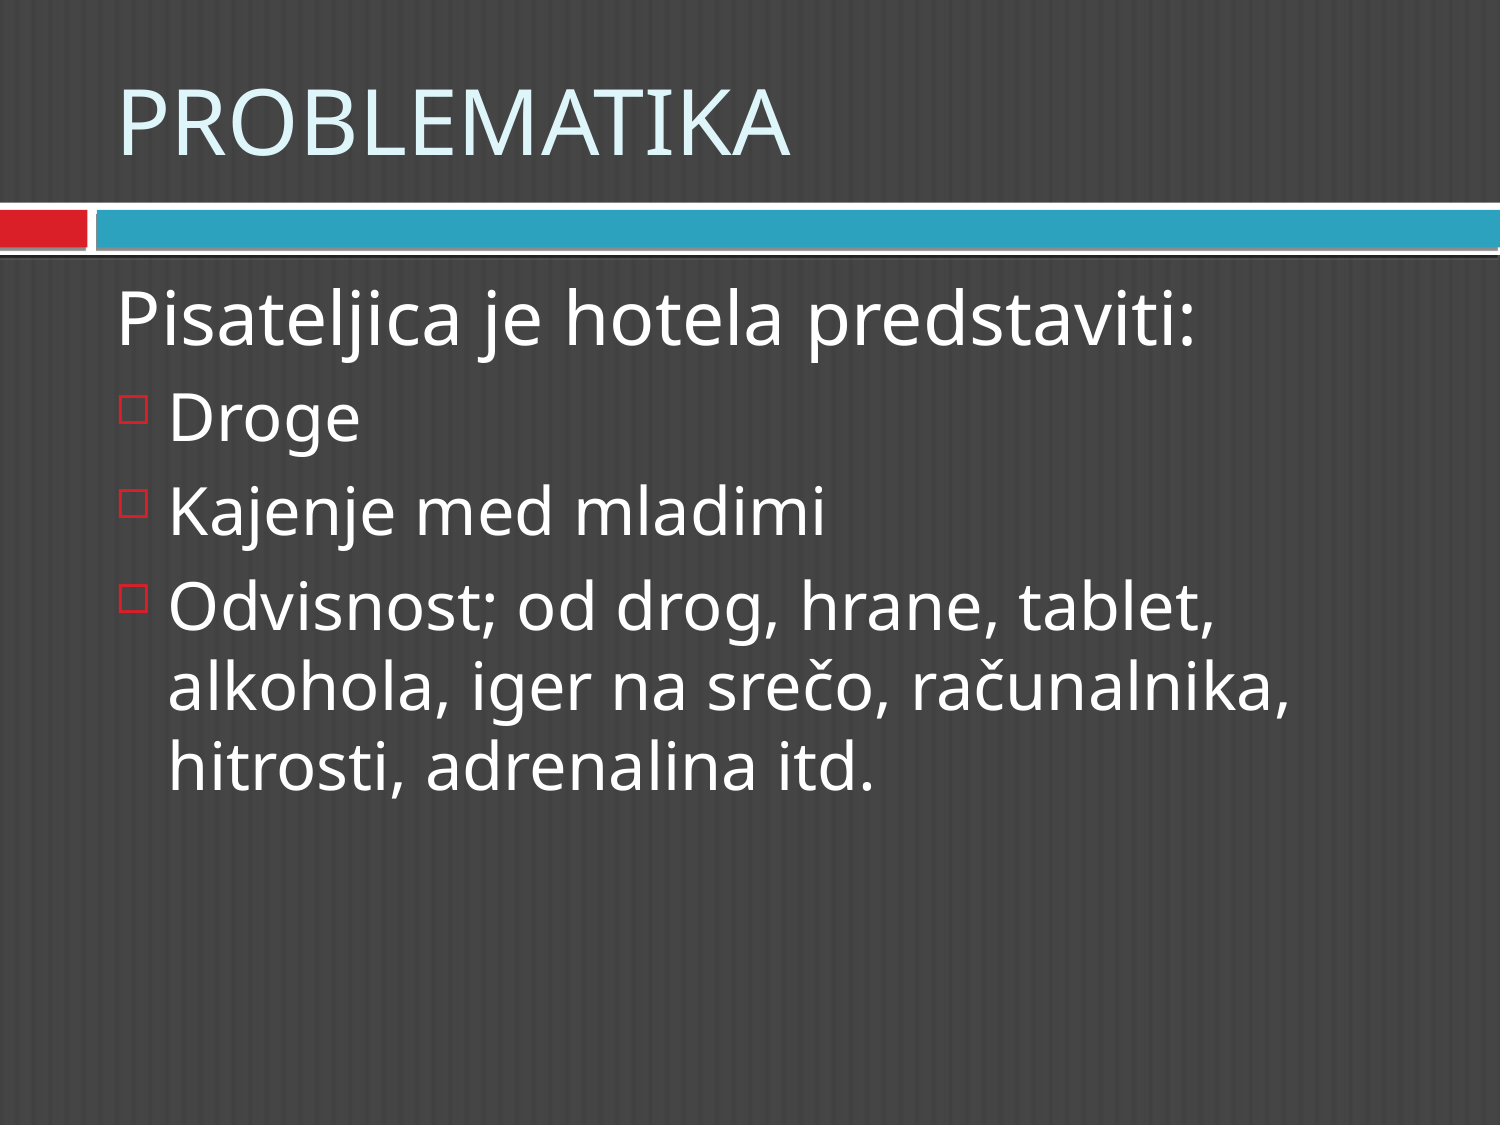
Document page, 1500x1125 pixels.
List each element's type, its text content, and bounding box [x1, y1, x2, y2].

picture [0, 255, 1500, 1125]
title PROBLEMATIKA [100, 37, 1438, 200]
picture [0, 0, 1500, 202]
list Pisateljica je hotela predstaviti: Droge Kajenje med mladimi Odvisnost; od drog, hrane, tablet, alkohola, iger na srečo, računalnika, hitrosti, adrenalina itd. [100, 262, 1438, 1000]
